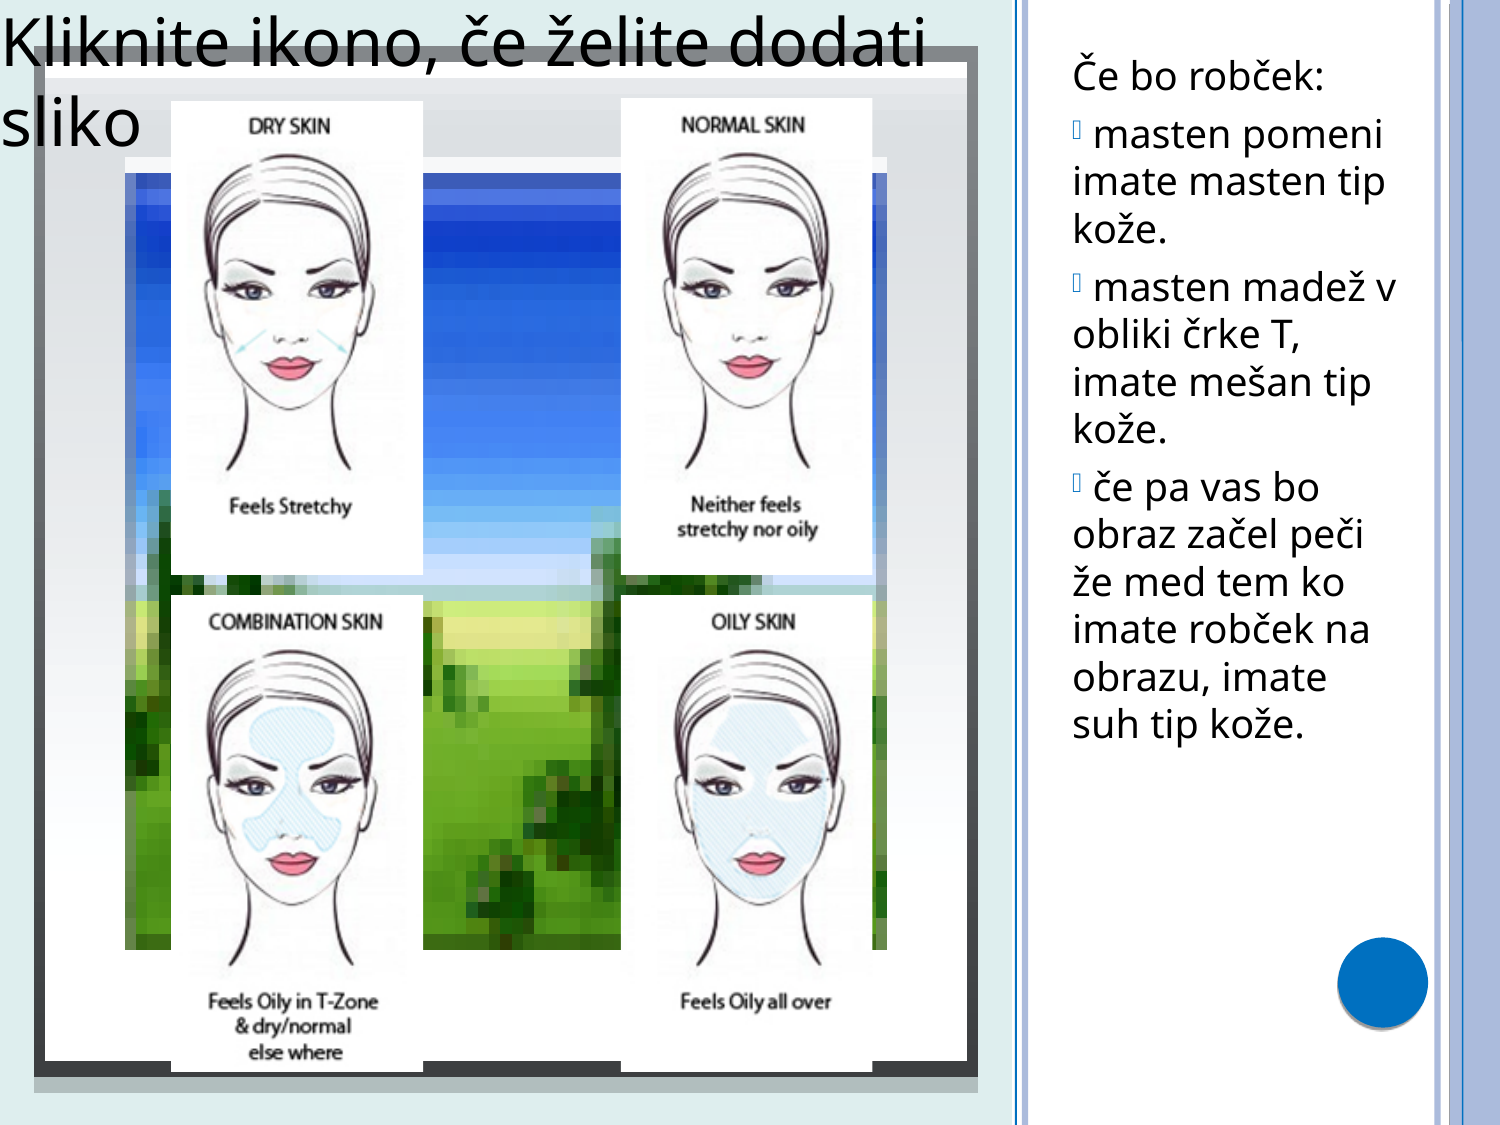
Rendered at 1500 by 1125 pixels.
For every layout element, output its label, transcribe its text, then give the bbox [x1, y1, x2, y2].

picture [0, 0, 1013, 1125]
list Če bo robček: masten pomeni imate masten tip kože. masten madež v obliki črke T, imate mešan tip kože. če pa vas bo obraz začel peči že med tem ko imate robček na obrazu, imate suh tip kože. [1057, 43, 1412, 894]
